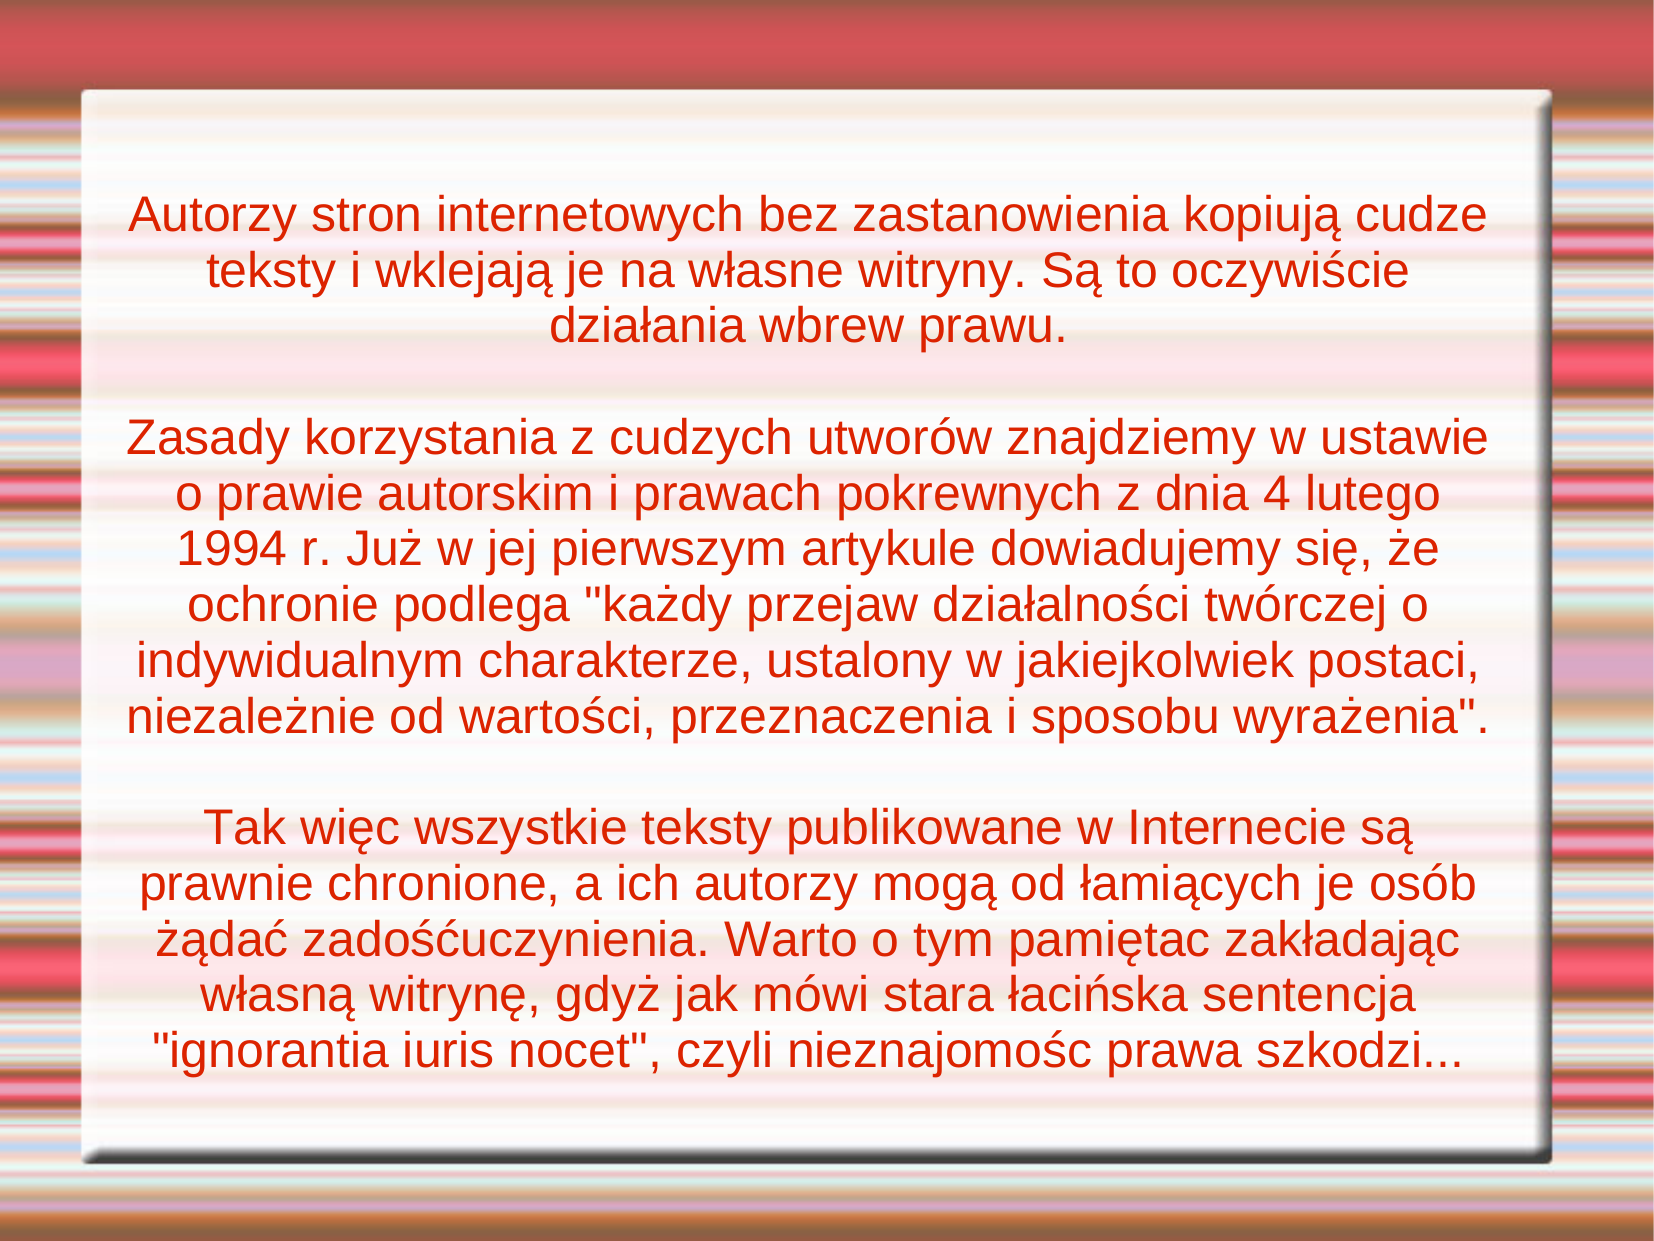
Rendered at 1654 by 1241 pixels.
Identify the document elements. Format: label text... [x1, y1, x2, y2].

subtitle Autorzy stron internetowych bez zastanowienia kopiują cudze teksty i wklejają je na własne witryny. Są to oczywiście działania wbrew prawu. Zasady korzystania z cudzych utworów znajdziemy w ustawie o prawie autorskim i prawach pokrewnych z dnia 4 lutego 1994 r. Już w jej pierwszym artykule dowiadujemy się, że ochronie podlega "każdy przejaw działalności twórczej o indywidualnym charakterze, ustalony w jakiejkolwiek postaci, niezależnie od wartości, przeznaczenia i sposobu wyrażenia". Tak więc wszystkie teksty publikowane w Internecie są prawnie chronione, a ich autorzy mogą od łamiących je osób żądać zadośćuczynienia. Warto o tym pamiętac zakładając własną witrynę, gdyż jak mówi stara łacińska sentencja "ignorantia iuris nocet", czyli nieznajomośc prawa szkodzi... [118, 130, 1500, 1134]
picture [0, 0, 1654, 1241]
